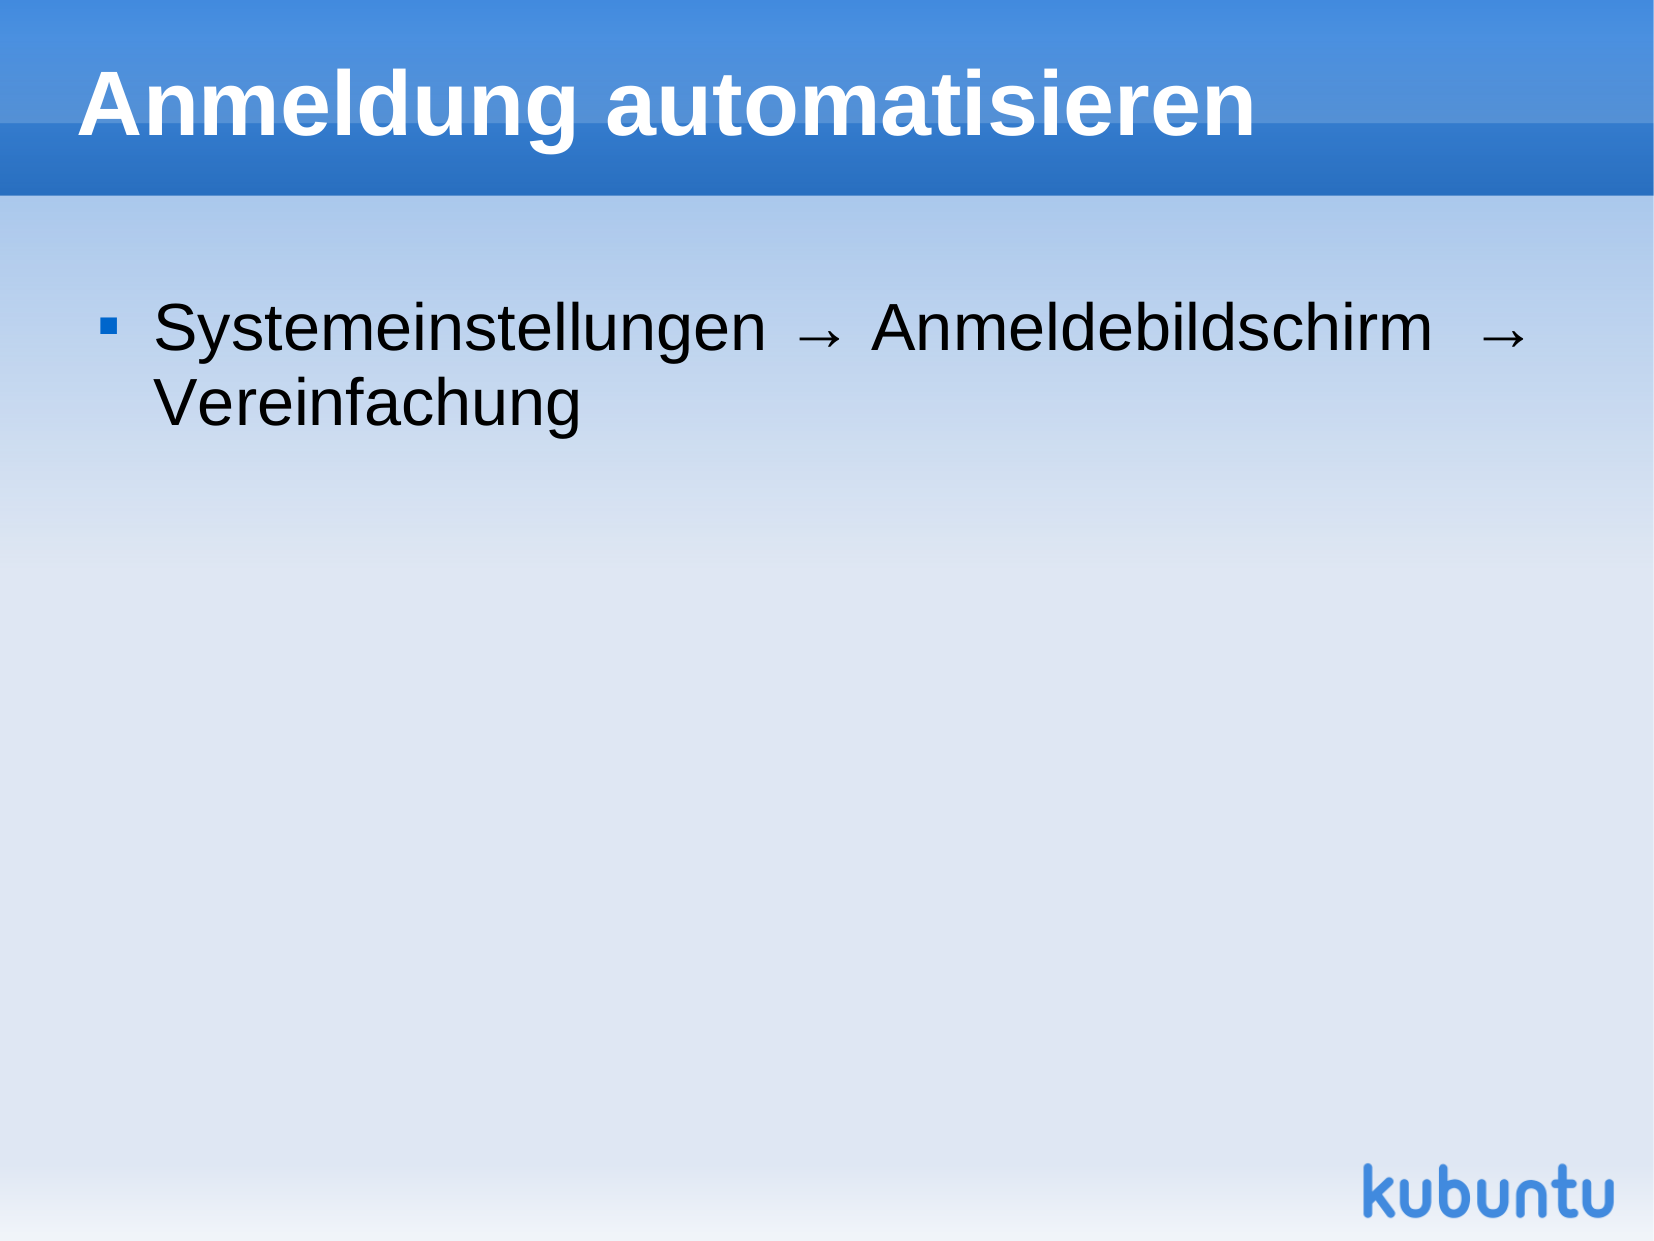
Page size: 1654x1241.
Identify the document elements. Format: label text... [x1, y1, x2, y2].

list Systemeinstellungen → Anmeldebildschirm → Vereinfachung [82, 290, 1571, 1109]
title Anmeldung automatisieren [76, 0, 1565, 208]
picture [0, 0, 1654, 1241]
